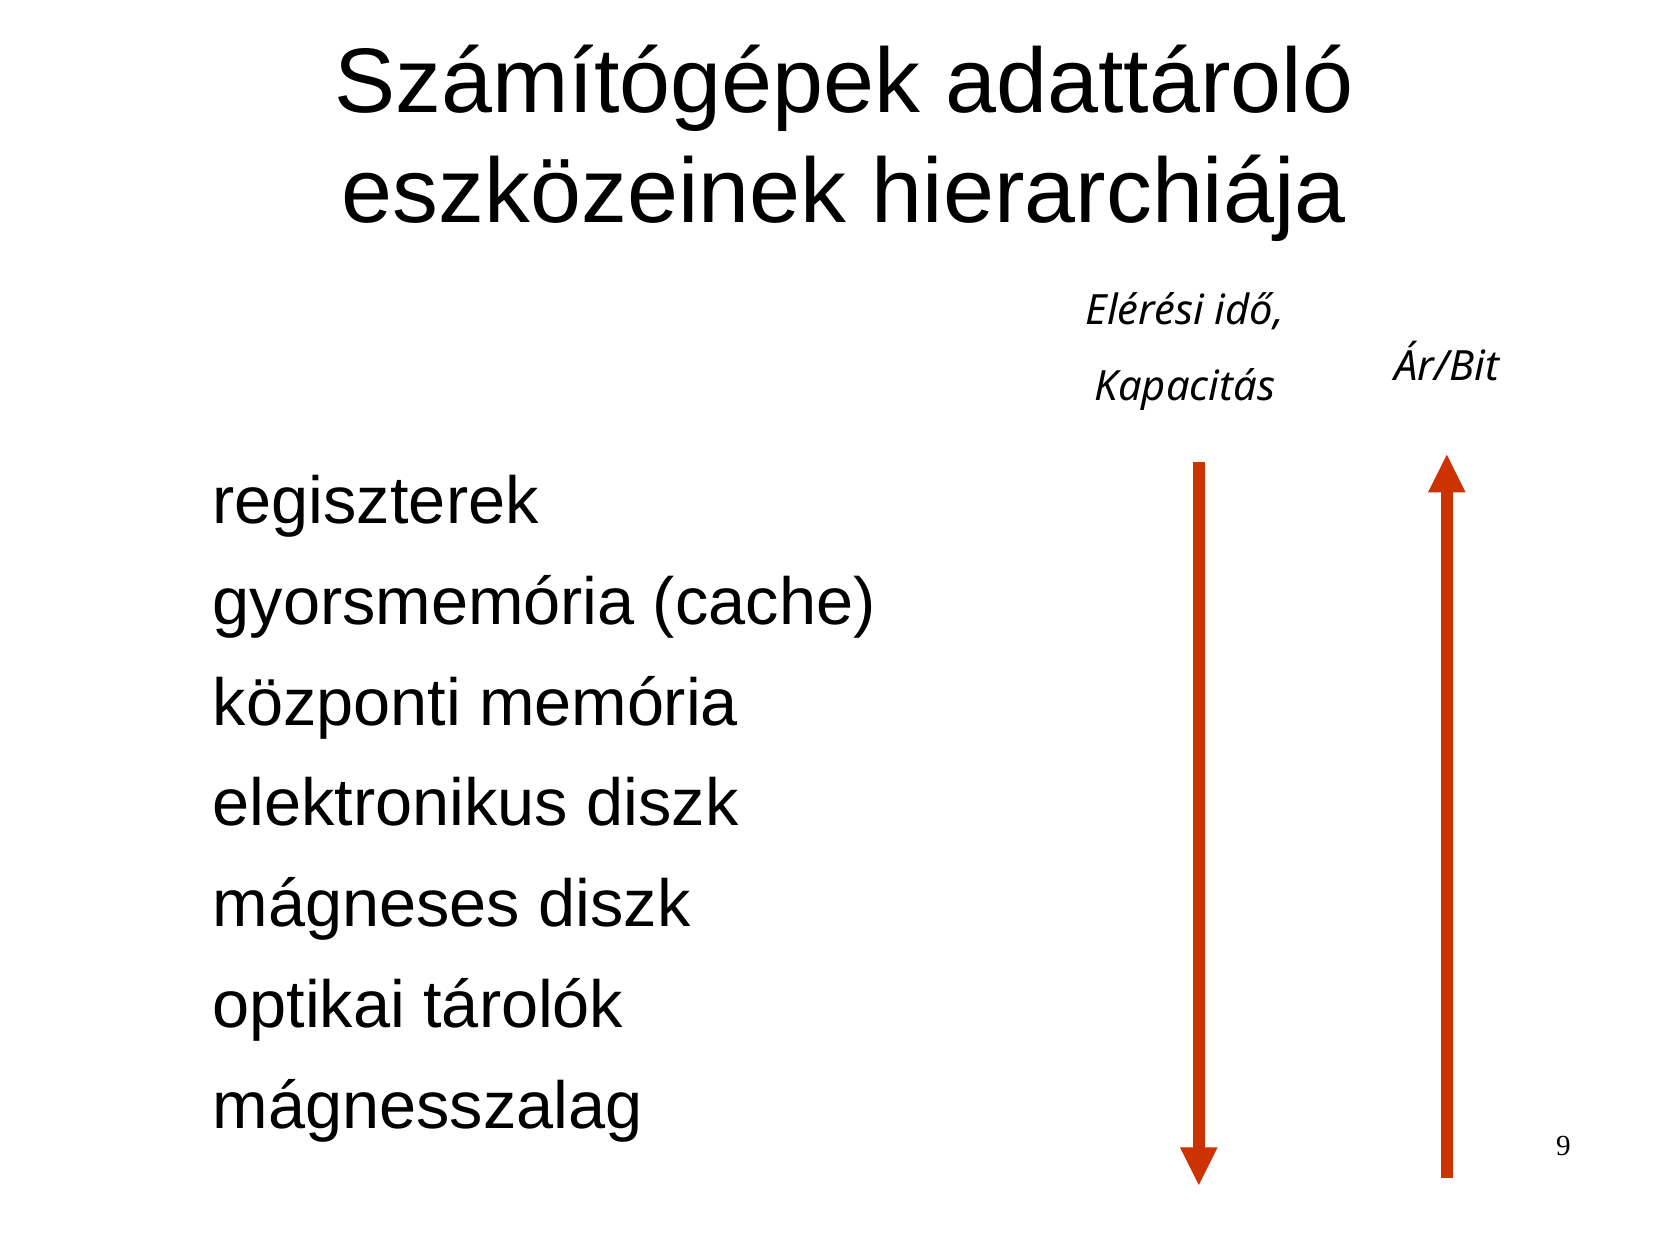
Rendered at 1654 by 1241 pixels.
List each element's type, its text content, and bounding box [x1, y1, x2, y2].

text_box Elérési idő, Kapacitás [1047, 275, 1323, 417]
text_box Ár/Bit [1308, 330, 1585, 397]
title Számítógépek adattároló eszközeinek hierarchiája [124, 27, 1530, 235]
list regiszterek gyorsmemória (cache) központi memória elektronikus diszk mágneses diszk optikai tárolók mágnesszalag [141, 448, 1548, 1193]
